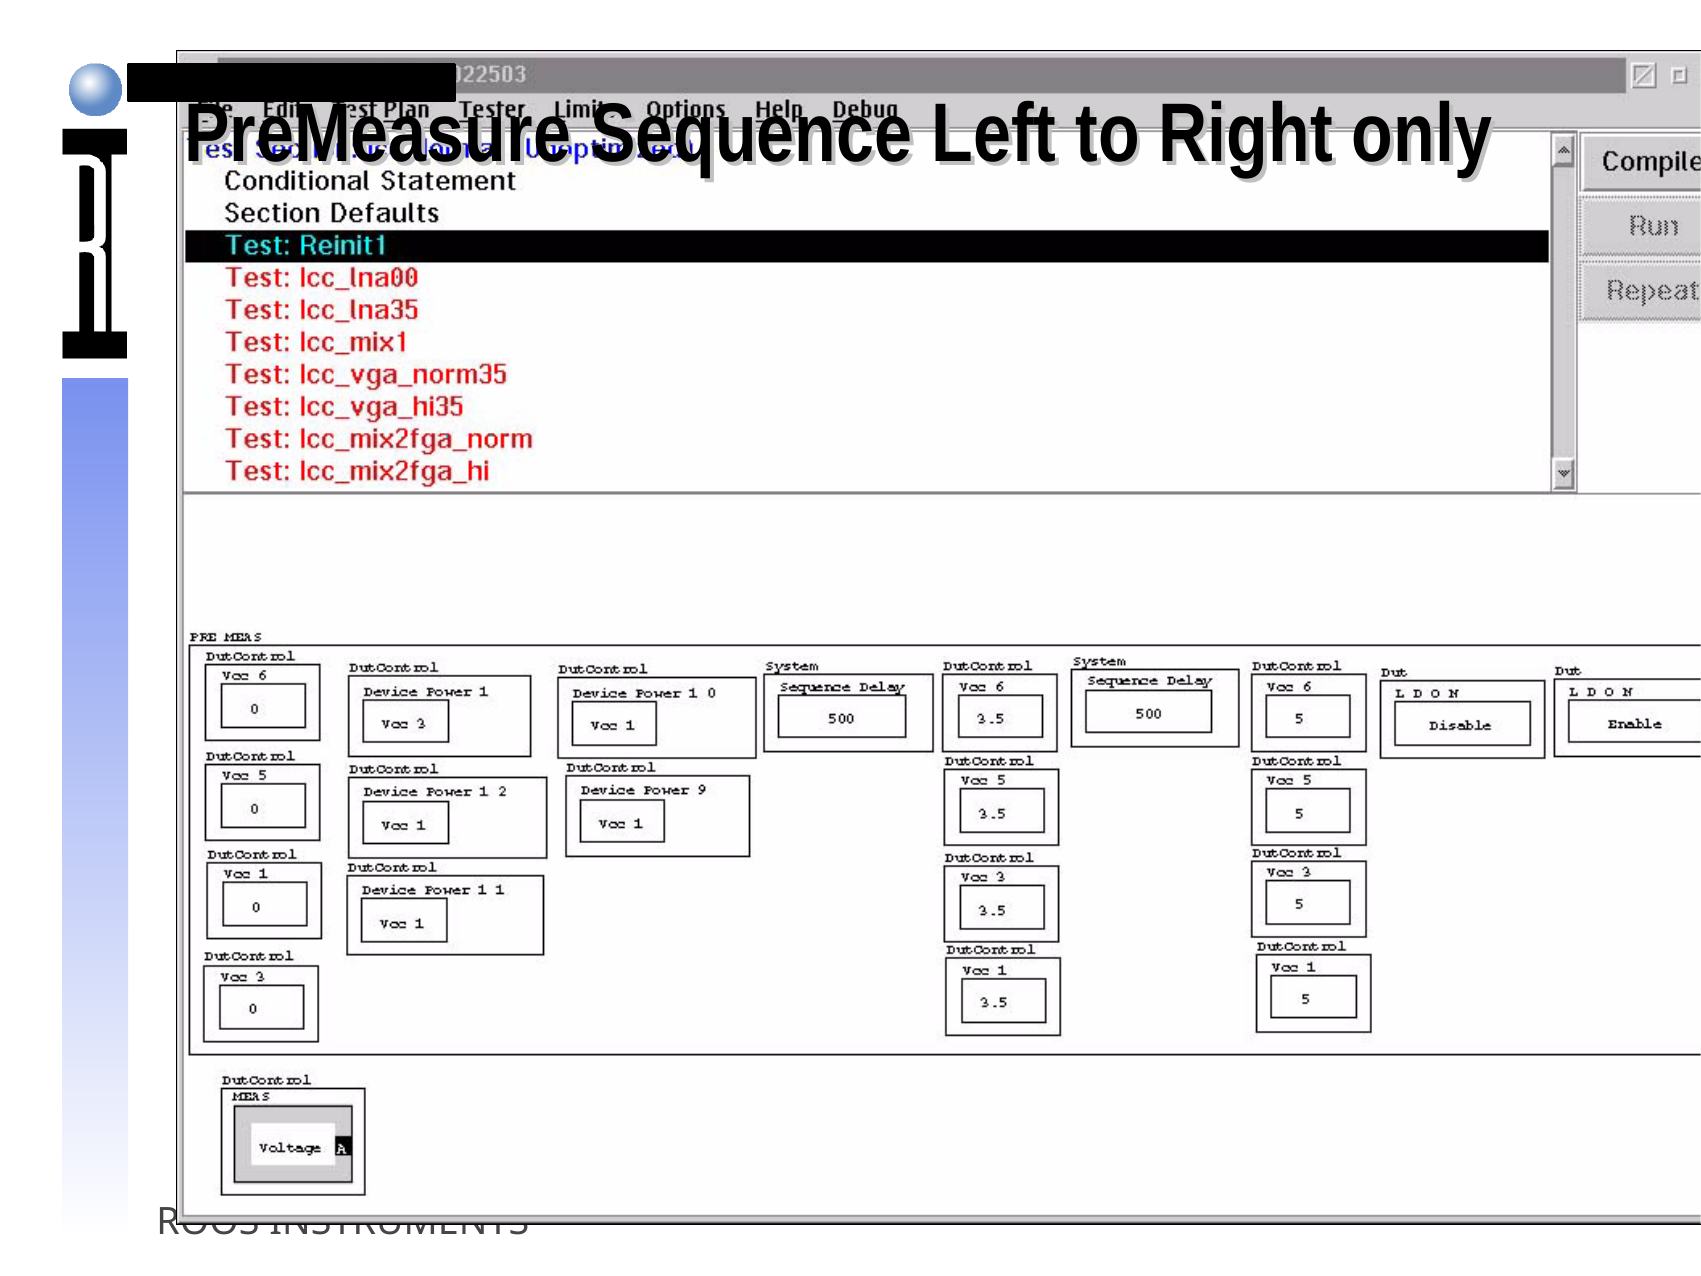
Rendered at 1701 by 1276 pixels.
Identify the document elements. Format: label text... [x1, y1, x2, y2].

text_box [128, 64, 455, 101]
text_box PreMeasure Sequence Left to Right only [184, 92, 1539, 268]
picture [176, 50, 1701, 1225]
